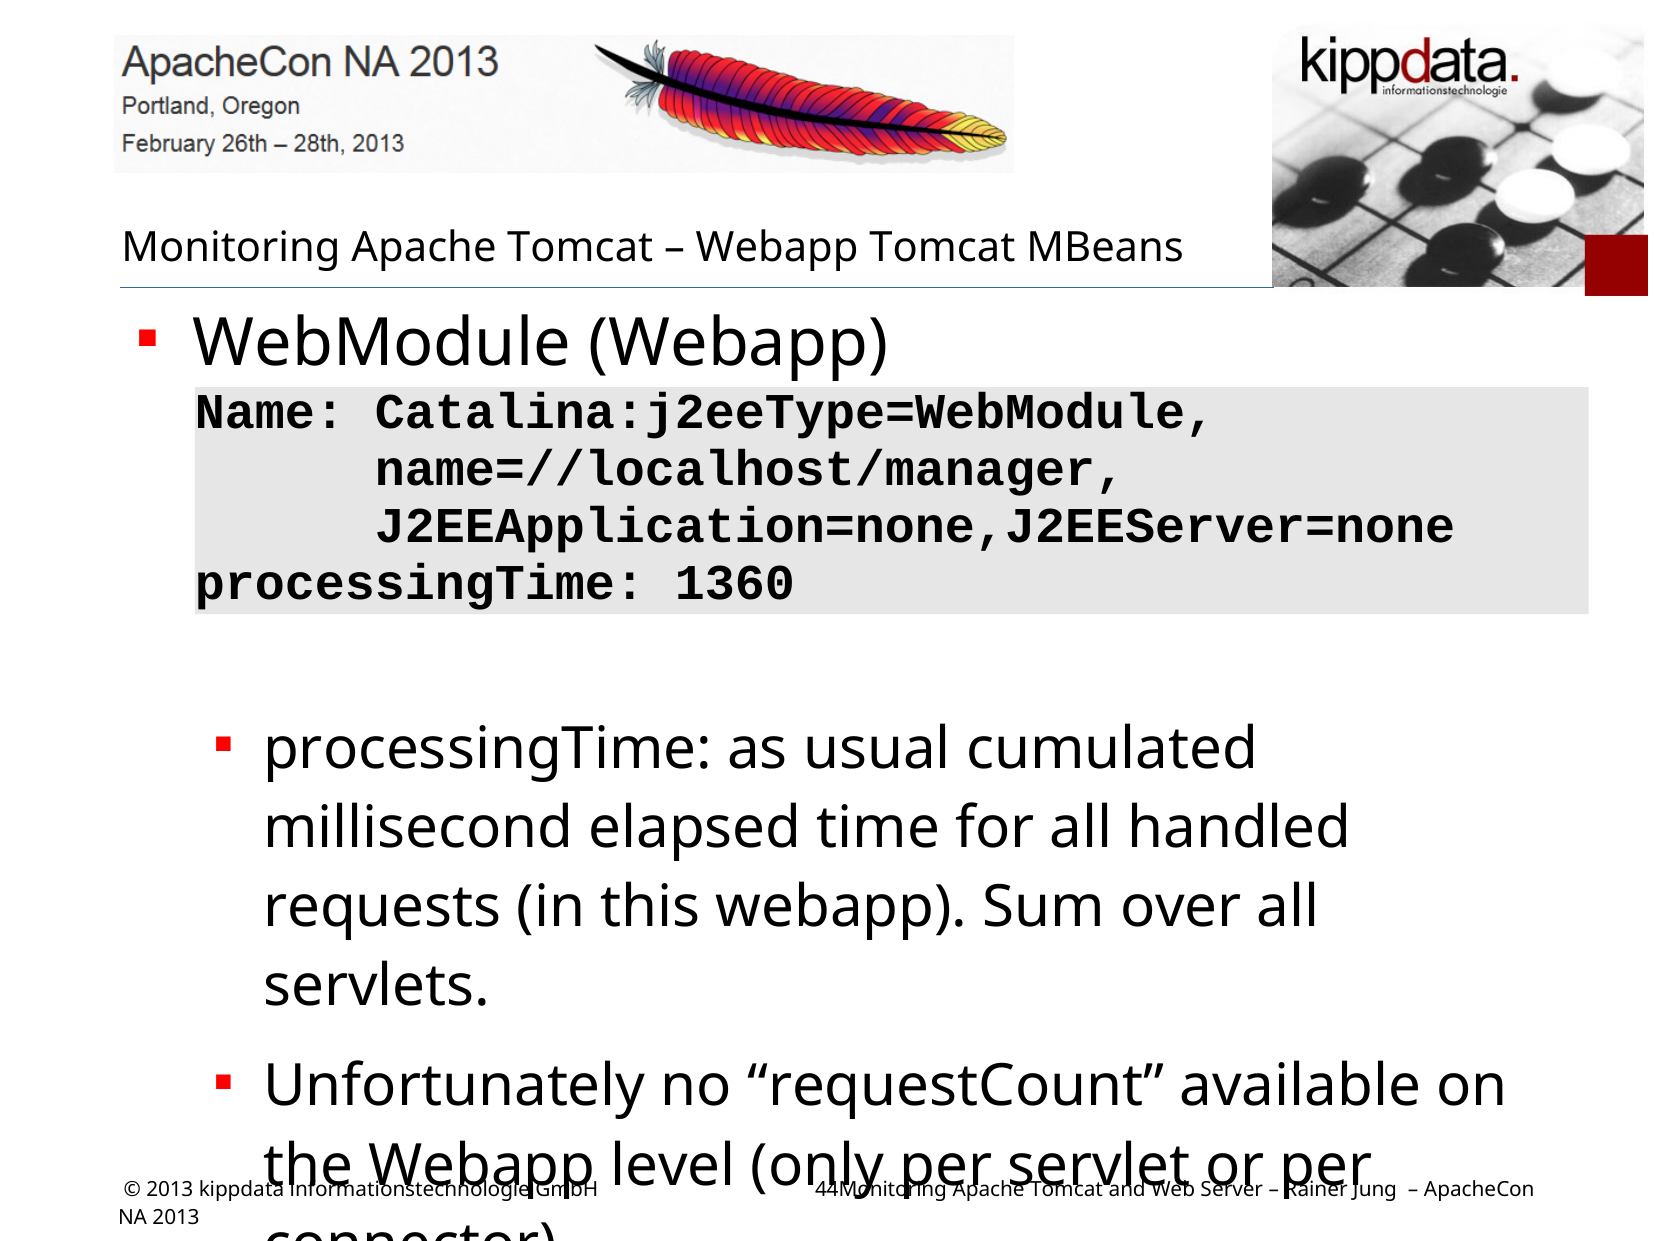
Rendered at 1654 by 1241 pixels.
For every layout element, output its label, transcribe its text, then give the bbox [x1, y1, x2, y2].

list Name: Catalina:j2eeType=WebModule, name=//localhost/manager, J2EEApplication=none,J2EEServer=none processingTime: 1360 [194, 387, 1589, 615]
title Monitoring Apache Tomcat – Webapp Tomcat MBeans [121, 204, 1242, 286]
picture [114, 35, 1014, 173]
picture [1272, 5, 1648, 302]
list WebModule (Webapp) processingTime: as usual cumulated millisecond elapsed time for all handled requests (in this webapp). Sum over all servlets. Unfortunately no “requestCount” available on the Webapp level (only per servlet or per connector) Fixed a few minutes ago for the next TC 7 release [121, 293, 1534, 1156]
